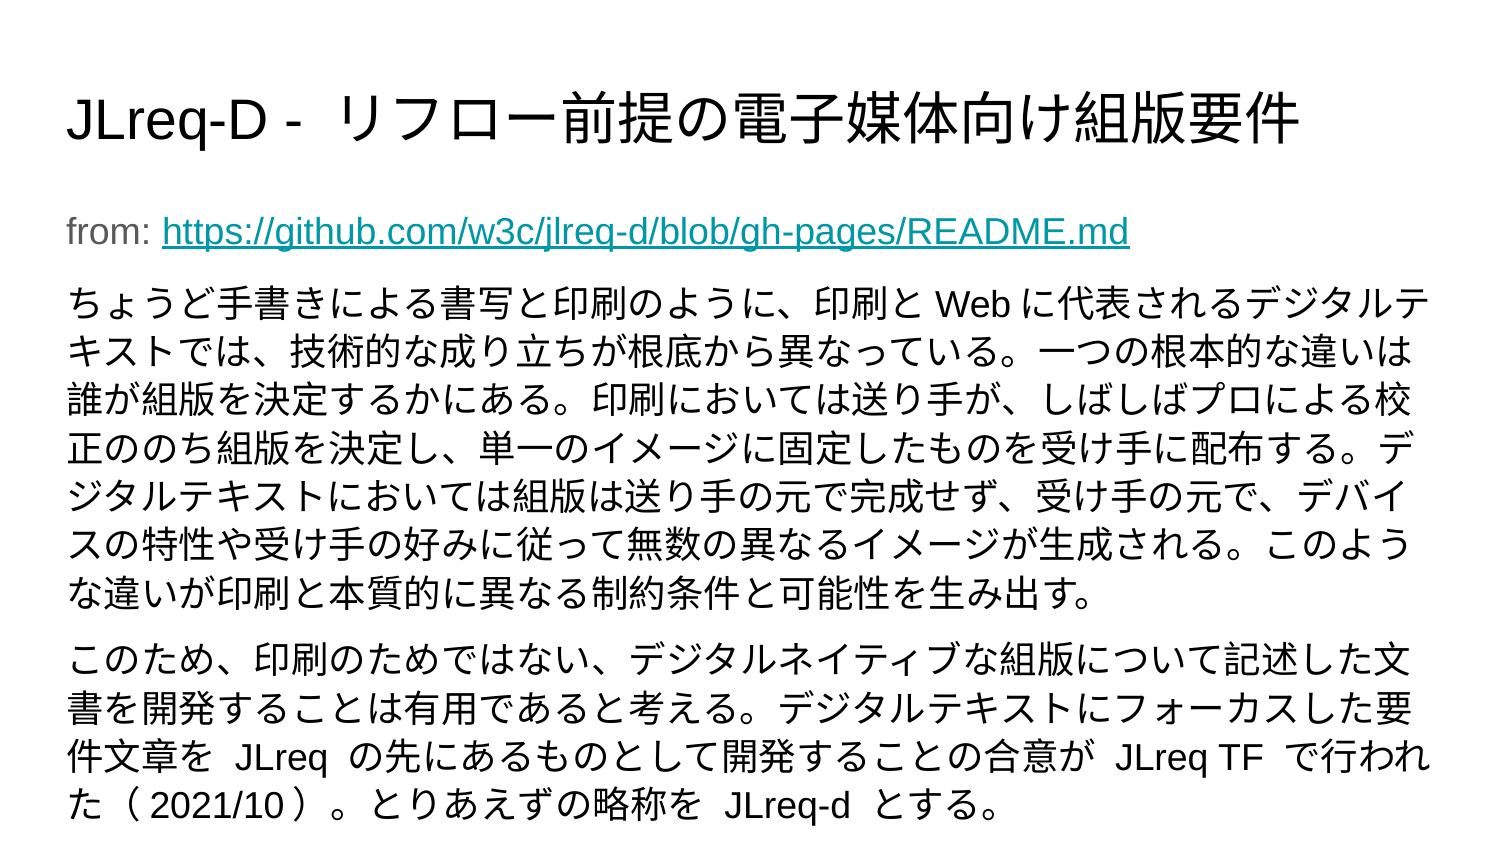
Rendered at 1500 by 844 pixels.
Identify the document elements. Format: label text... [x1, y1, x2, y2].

title JLreq-D - リフロー前提の電子媒体向け組版要件 [51, 72, 1449, 167]
list from: https://github.com/w3c/jlreq-d/blob/gh-pages/README.md ちょうど手書きによる書写と印刷のように、印刷とWebに代表されるデジタルテキストでは、技術的な成り立ちが根底から異なっている。一つの根本的な違いは誰が組版を決定するかにある。印刷においては送り手が、しばしばプロによる校正ののち組版を決定し、単一のイメージに固定したものを受け手に配布する。デジタルテキストにおいては組版は送り手の元で完成せず、受け手の元で、デバイスの特性や受け手の好みに従って無数の異なるイメージが生成される。このような違いが印刷と本質的に異なる制約条件と可能性を生み出す。 このため、印刷のためではない、デジタルネイティブな組版について記述した文書を開発することは有用であると考える。デジタルテキストにフォーカスした要件文章を JLreq の先にあるものとして開発することの合意が JLreq TF で行われた（2021/10）。とりあえずの略称を JLreq-d とする。 [51, 189, 1449, 844]
